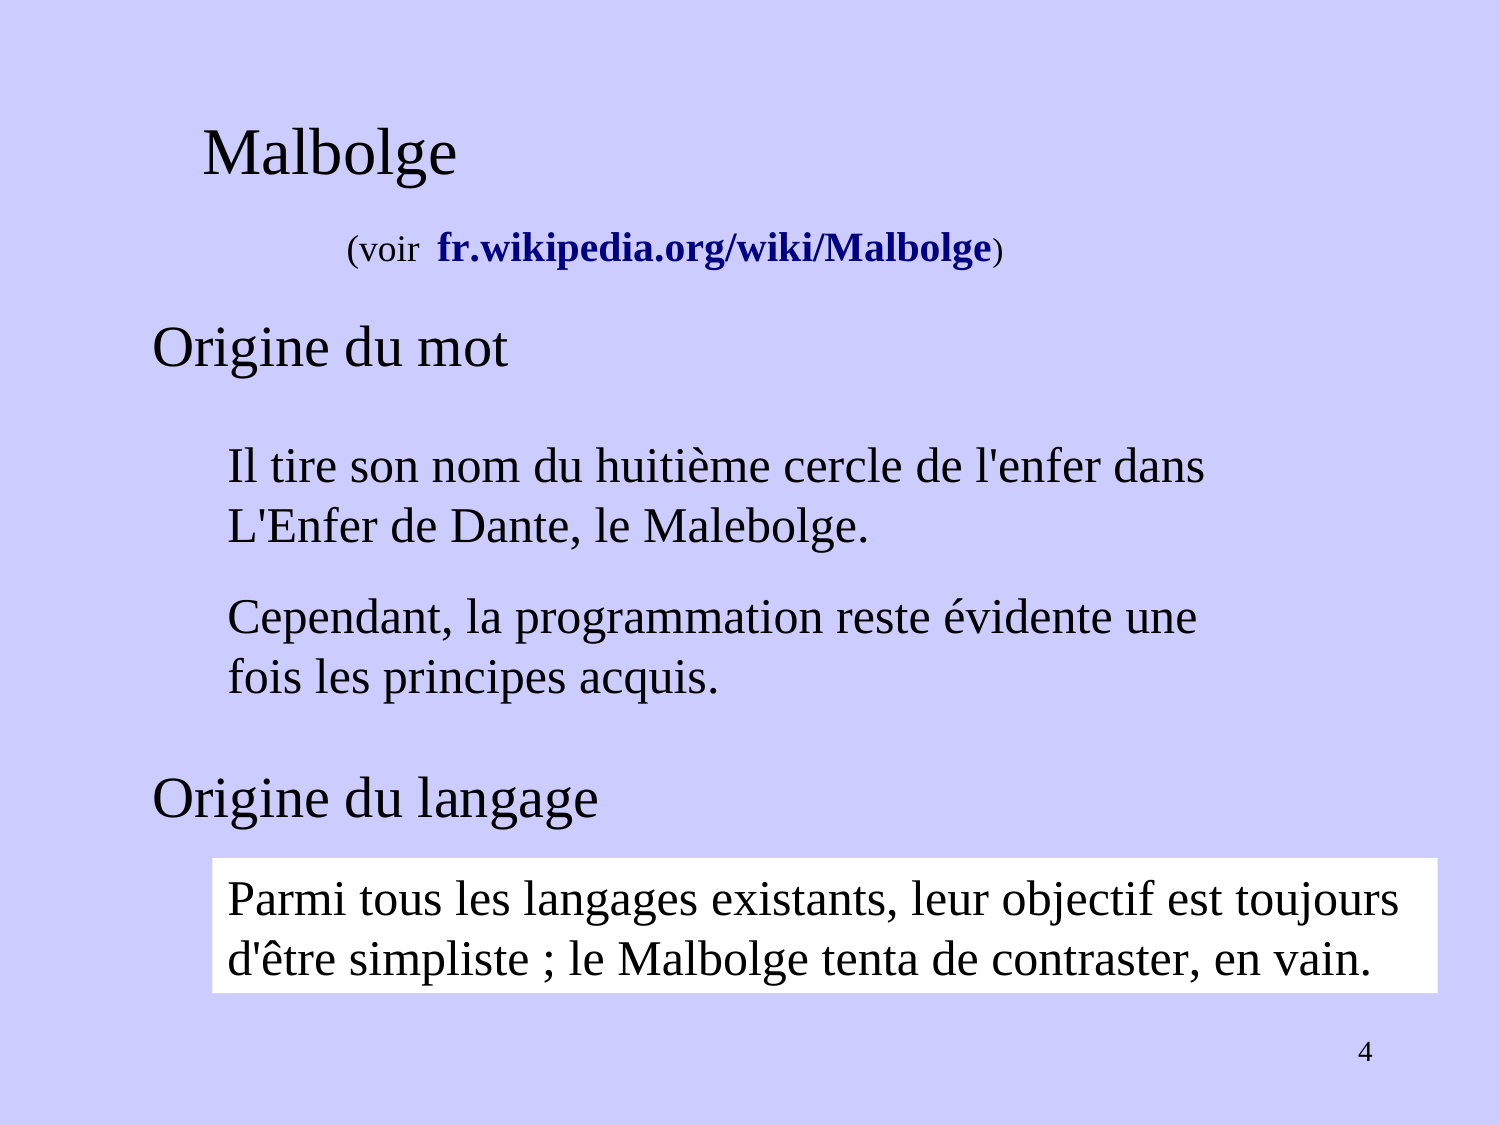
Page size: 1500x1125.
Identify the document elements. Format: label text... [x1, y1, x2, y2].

text_box 4 [1074, 1025, 1388, 1101]
text_box Parmi tous les langages existants, leur objectif est toujours d'être simpliste ; le Malbolge tenta de contraster, en vain. [212, 857, 1438, 994]
text_box (voir fr.wikipedia.org/wiki/Malbolge) [331, 212, 1027, 278]
text_box Origine du langage [137, 751, 621, 837]
text_box Origine du mot [137, 299, 588, 386]
text_box Malbolge [187, 99, 1376, 196]
text_box Il tire son nom du huitième cercle de l'enfer dans L'Enfer de Dante, le Malebolge. Cependant, la programmation reste évidente une fois les principes acquis. [212, 425, 1263, 712]
